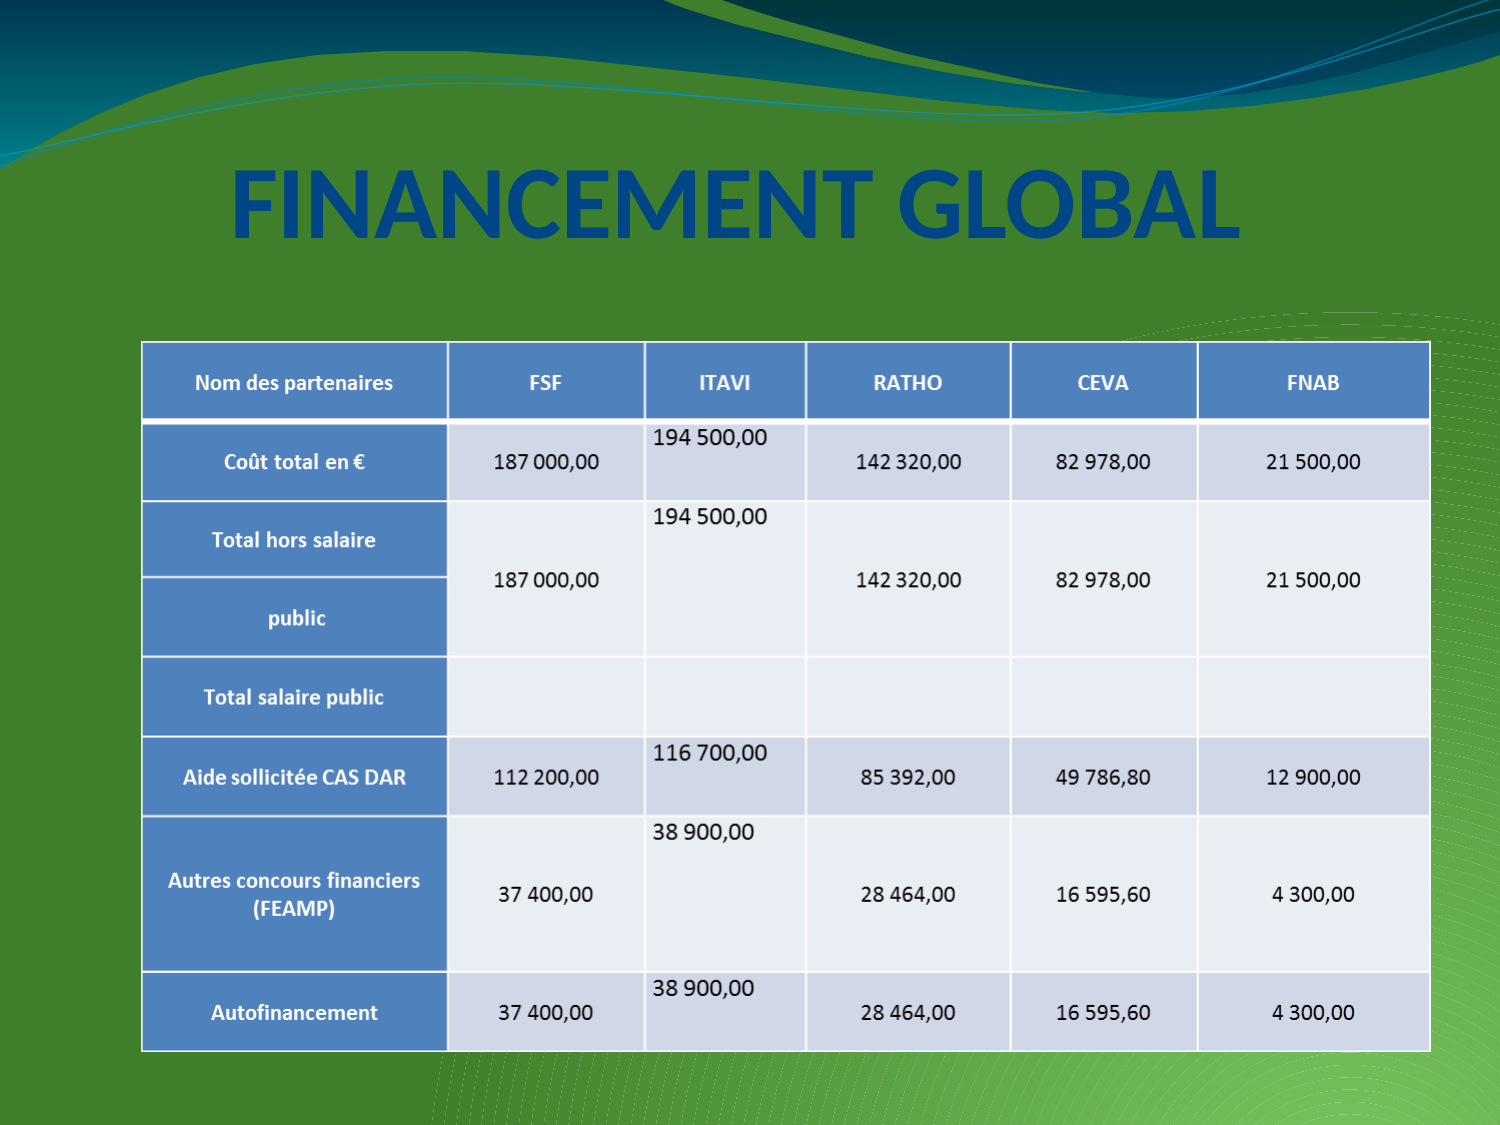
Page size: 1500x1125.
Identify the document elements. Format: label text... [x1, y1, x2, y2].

title FINANCEMENT GLOBAL [54, 72, 1418, 260]
picture [141, 341, 1431, 1052]
